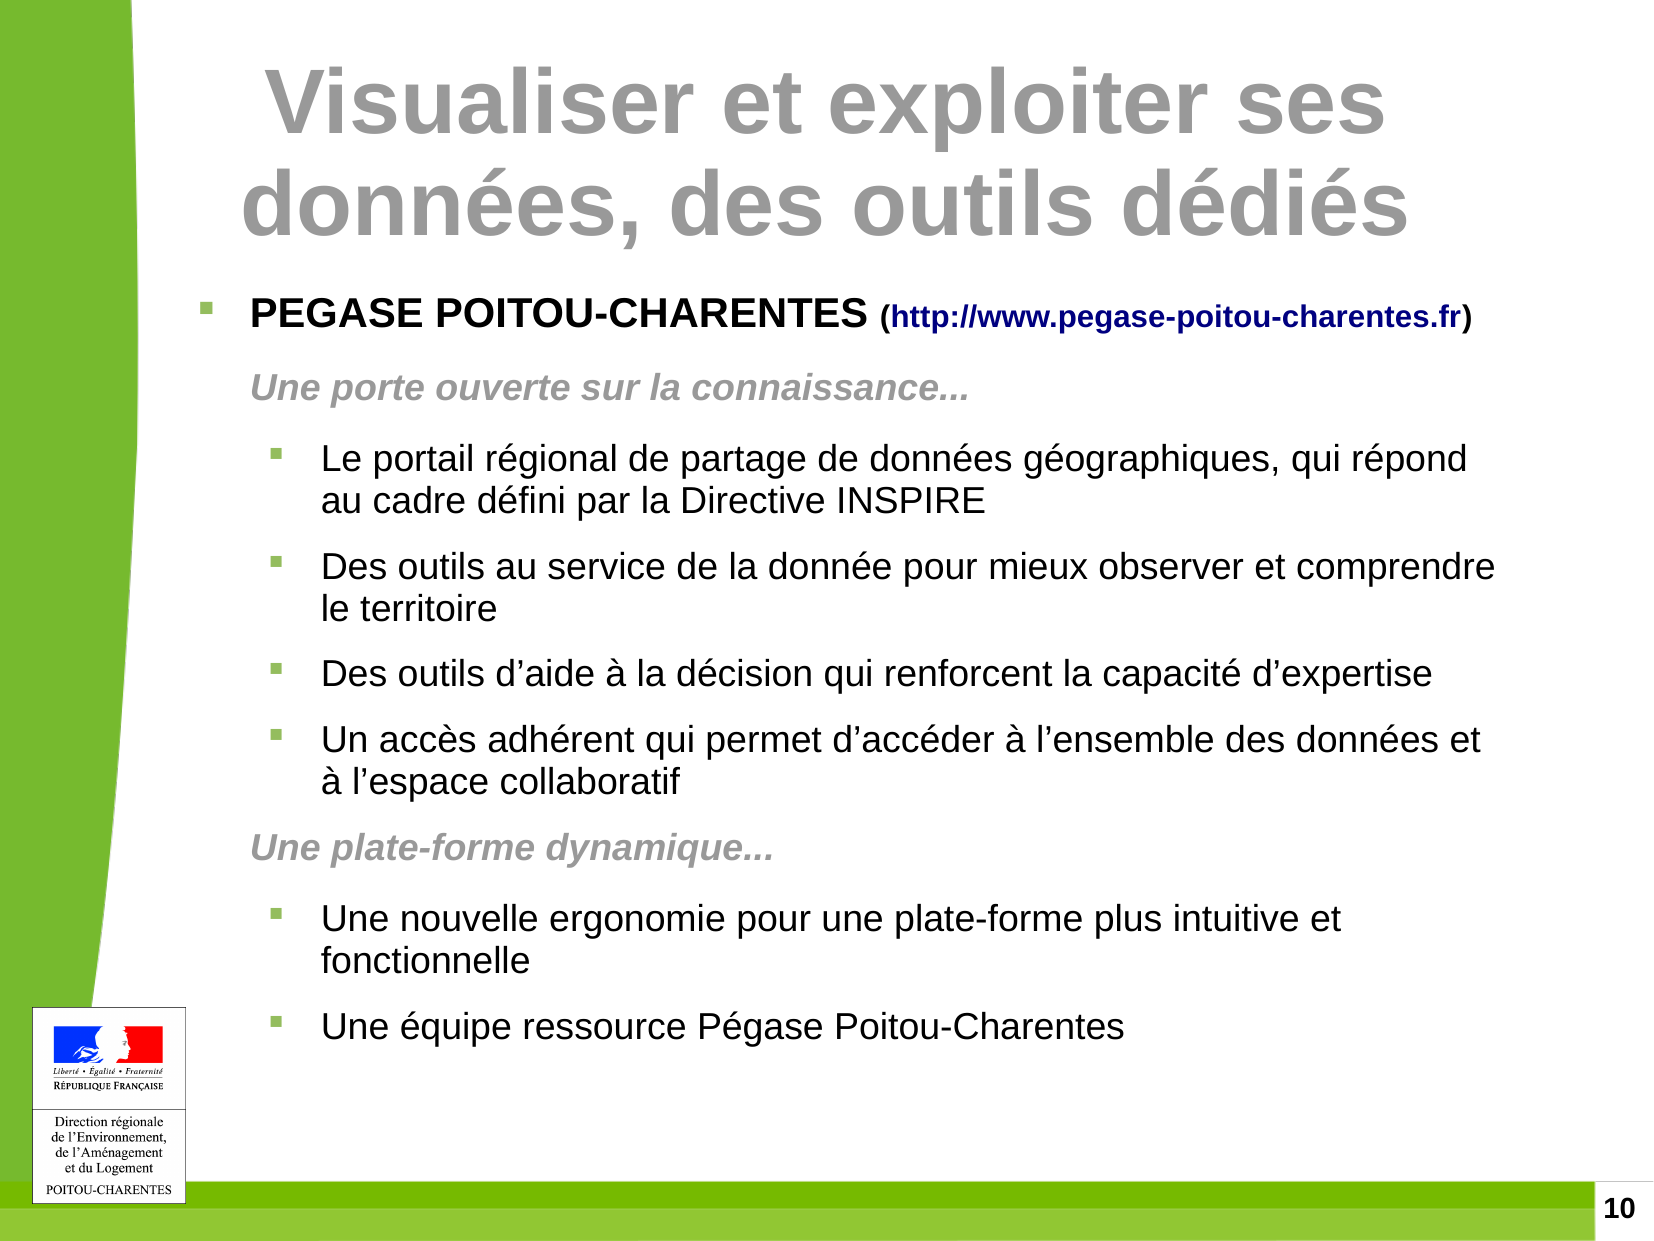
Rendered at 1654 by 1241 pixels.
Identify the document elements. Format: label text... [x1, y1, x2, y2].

title Visualiser et exploiter ses données, des outils dédiés [82, 49, 1571, 257]
list PEGASE POITOU-CHARENTES (http://www.pegase-poitou-charentes.fr) Une porte ouverte sur la connaissance... Le portail régional de partage de données géographiques, qui répond au cadre défini par la Directive INSPIRE Des outils au service de la donnée pour mieux observer et comprendre le territoire Des outils d’aide à la décision qui renforcent la capacité d’expertise Un accès adhérent qui permet d’accéder à l’ensemble des données et à l’espace collaboratif Une plate-forme dynamique... Une nouvelle ergonomie pour une plate-forme plus intuitive et fonctionnelle Une équipe ressource Pégase Poitou-Charentes [179, 290, 1509, 1117]
picture [0, 0, 1654, 1241]
